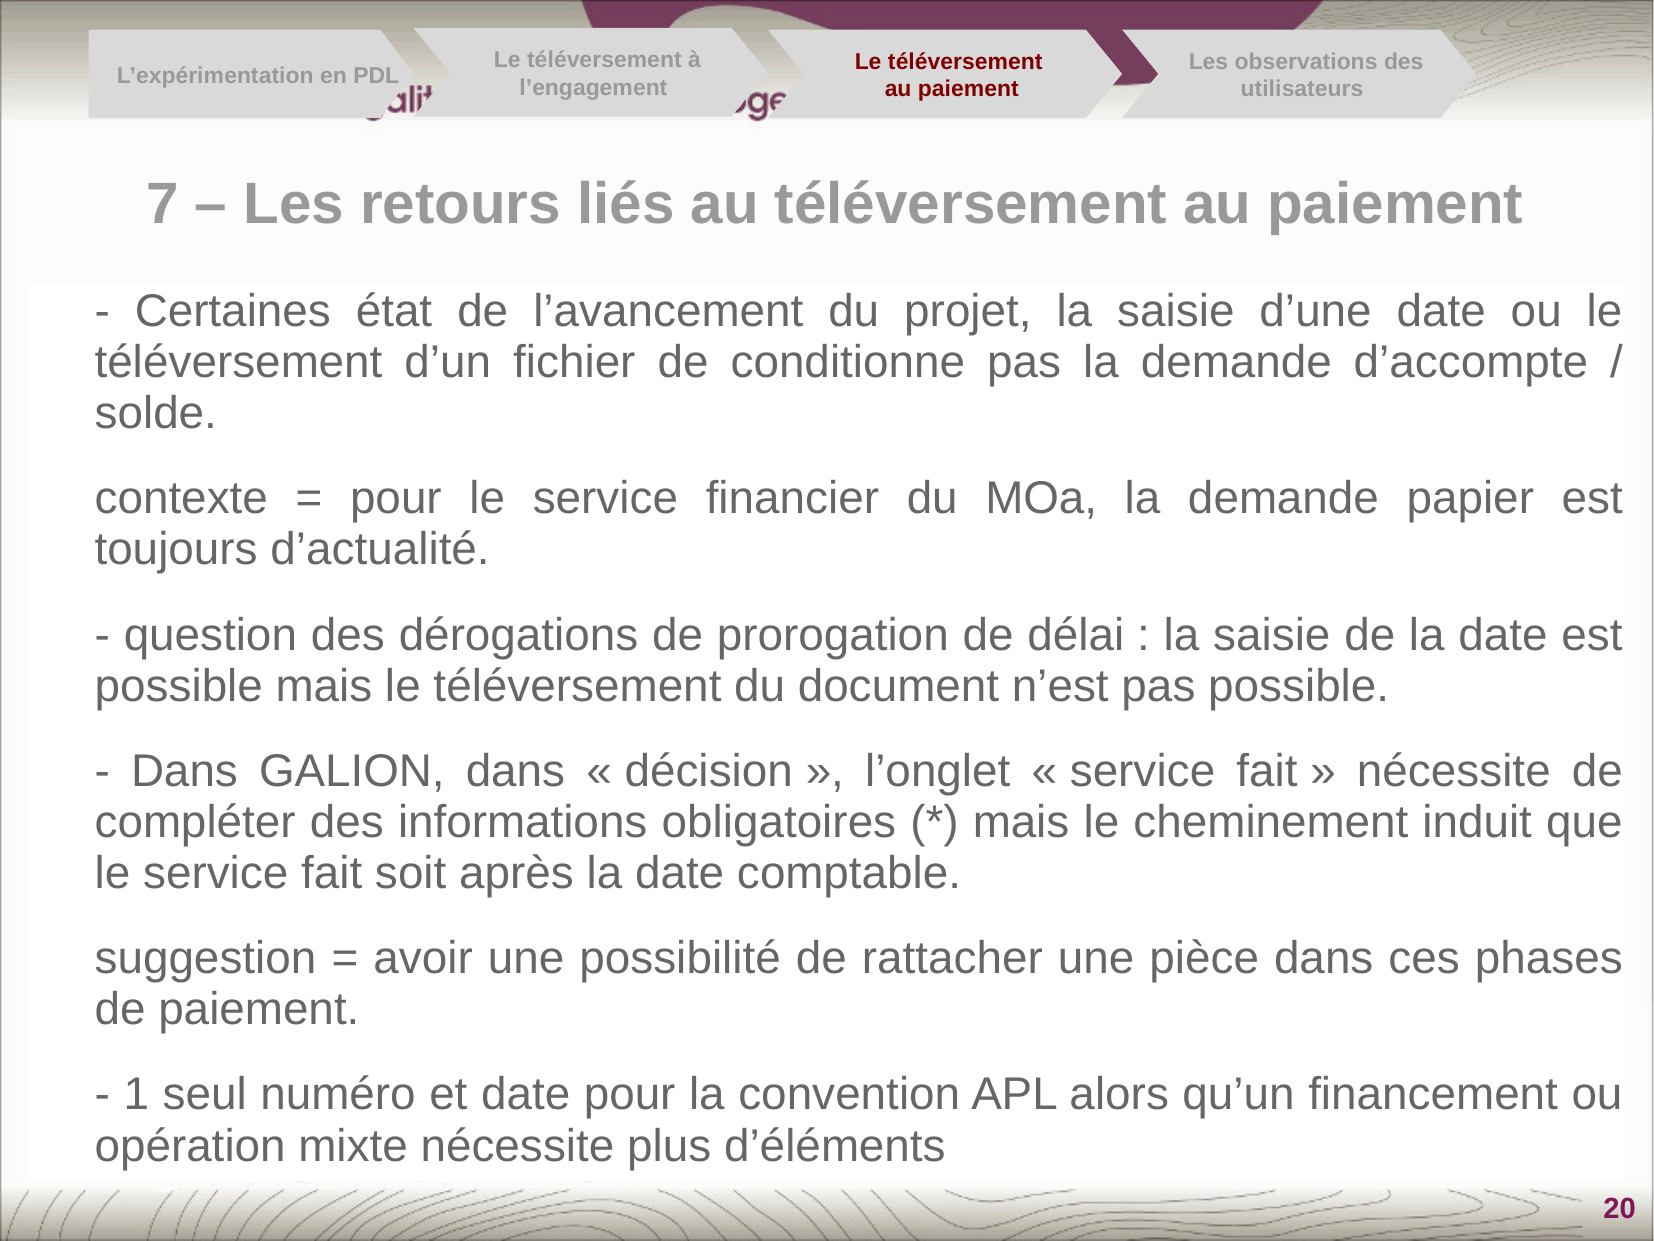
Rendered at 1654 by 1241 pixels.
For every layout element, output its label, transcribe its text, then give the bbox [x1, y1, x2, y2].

picture [0, 0, 1654, 1241]
list - Certaines état de l’avancement du projet, la saisie d’une date ou le téléversement d’un fichier de conditionne pas la demande d’accompte / solde. contexte = pour le service financier du MOa, la demande papier est toujours d’actualité. - question des dérogations de prorogation de délai : la saisie de la date est possible mais le téléversement du document n’est pas possible. - Dans GALION, dans « décision », l’onglet « service fait » nécessite de compléter des informations obligatoires (*) mais le cheminement induit que le service fait soit après la date comptable. suggestion = avoir une possibilité de rattacher une pièce dans ces phases de paiement. - 1 seul numéro et date pour la convention APL alors qu’un financement ou opération mixte nécessite plus d’éléments [29, 284, 1625, 1182]
title 7 – Les retours liés au téléversement au paiement [91, 141, 1580, 266]
text_box Les observations des utilisateurs [1122, 29, 1477, 119]
text_box L’expérimentation en PDL [88, 29, 414, 119]
text_box Le téléversement à l’engagement [413, 27, 768, 117]
text_box Le téléversement au paiement [767, 29, 1123, 119]
